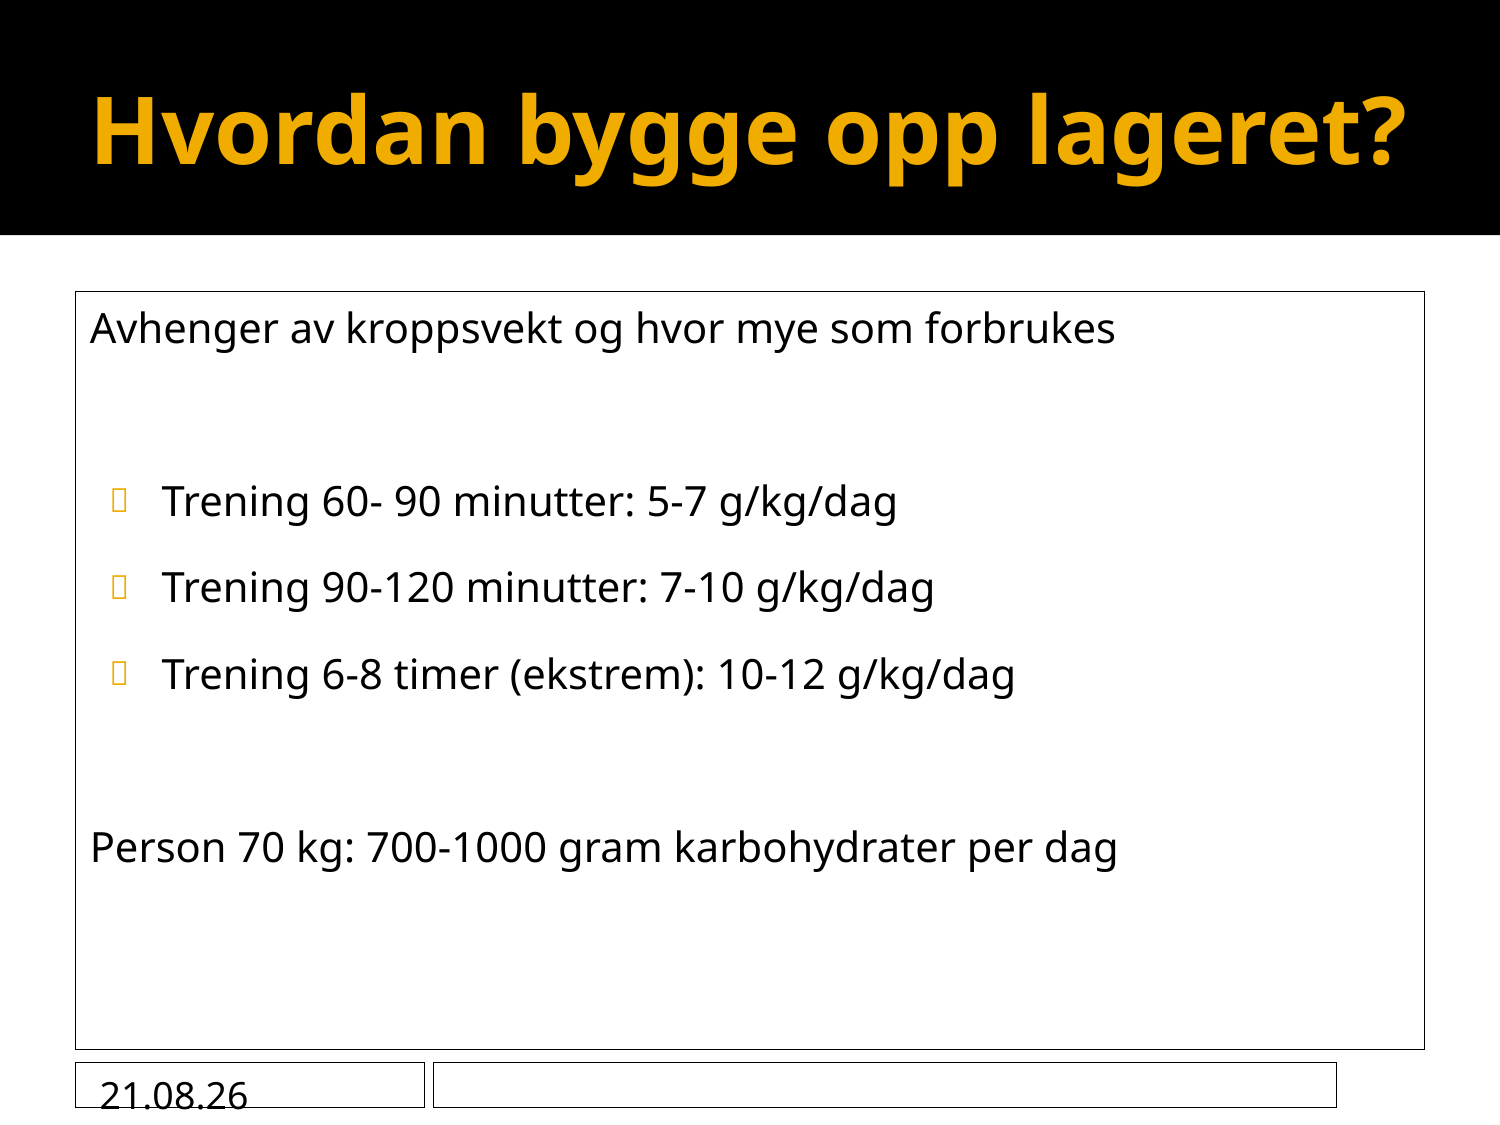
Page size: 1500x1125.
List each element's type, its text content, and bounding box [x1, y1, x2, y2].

title Hvordan bygge opp lageret? [75, 25, 1425, 231]
list Avhenger av kroppsvekt og hvor mye som forbrukes Trening 60- 90 minutter: 5-7 g/kg/dag Trening 90-120 minutter: 7-10 g/kg/dag Trening 6-8 timer (ekstrem): 10-12 g/kg/dag Person 70 kg: 700-1000 gram karbohydrater per dag [75, 291, 1425, 1050]
